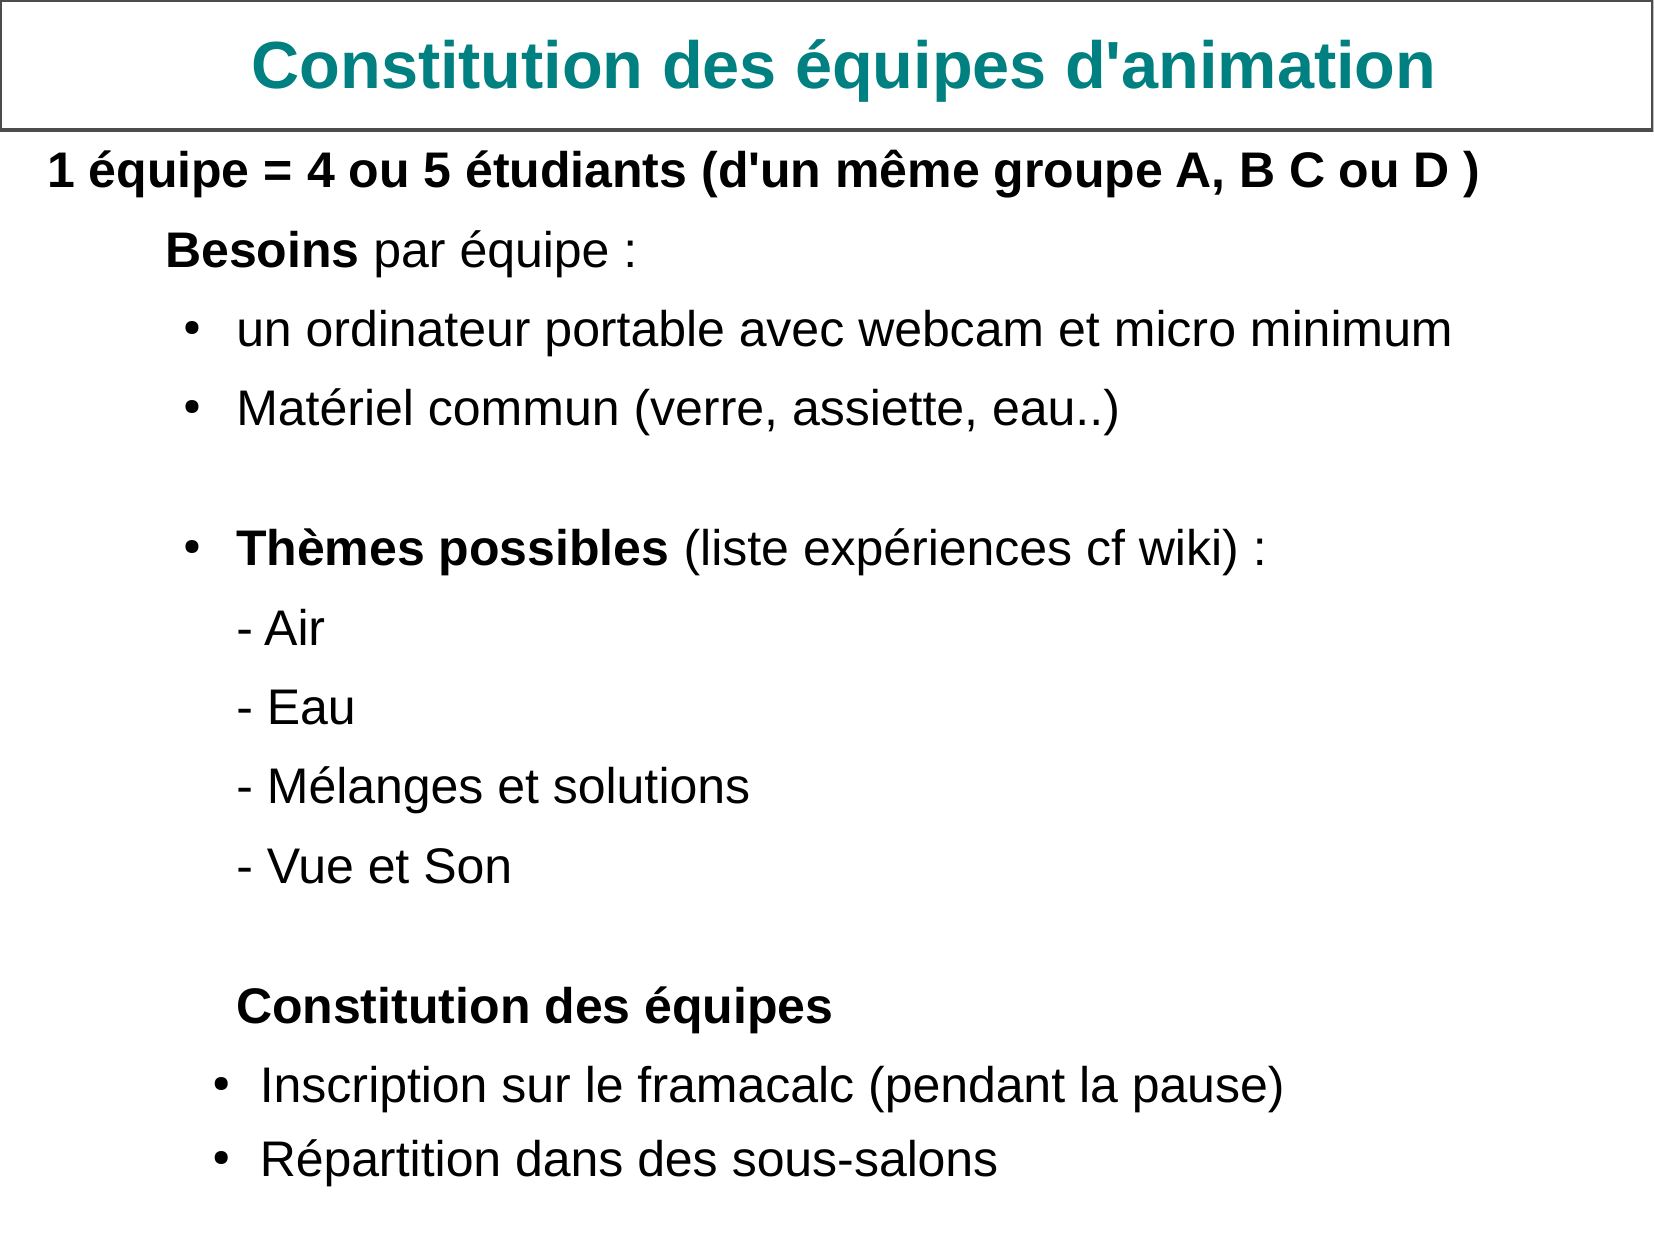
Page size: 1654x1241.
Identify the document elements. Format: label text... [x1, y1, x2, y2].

text_box Constitution des équipes d'animation [0, 0, 1654, 130]
list 1 équipe = 4 ou 5 étudiants (d'un même groupe A, B C ou D ) Besoins par équipe : un ordinateur portable avec webcam et micro minimum Matériel commun (verre, assiette, eau..) Thèmes possibles (liste expériences cf wiki) : - Air - Eau - Mélanges et solutions - Vue et Son Constitution des équipes Inscription sur le framacalc (pendant la pause) Répartition dans des sous-salons [47, 142, 1630, 1188]
